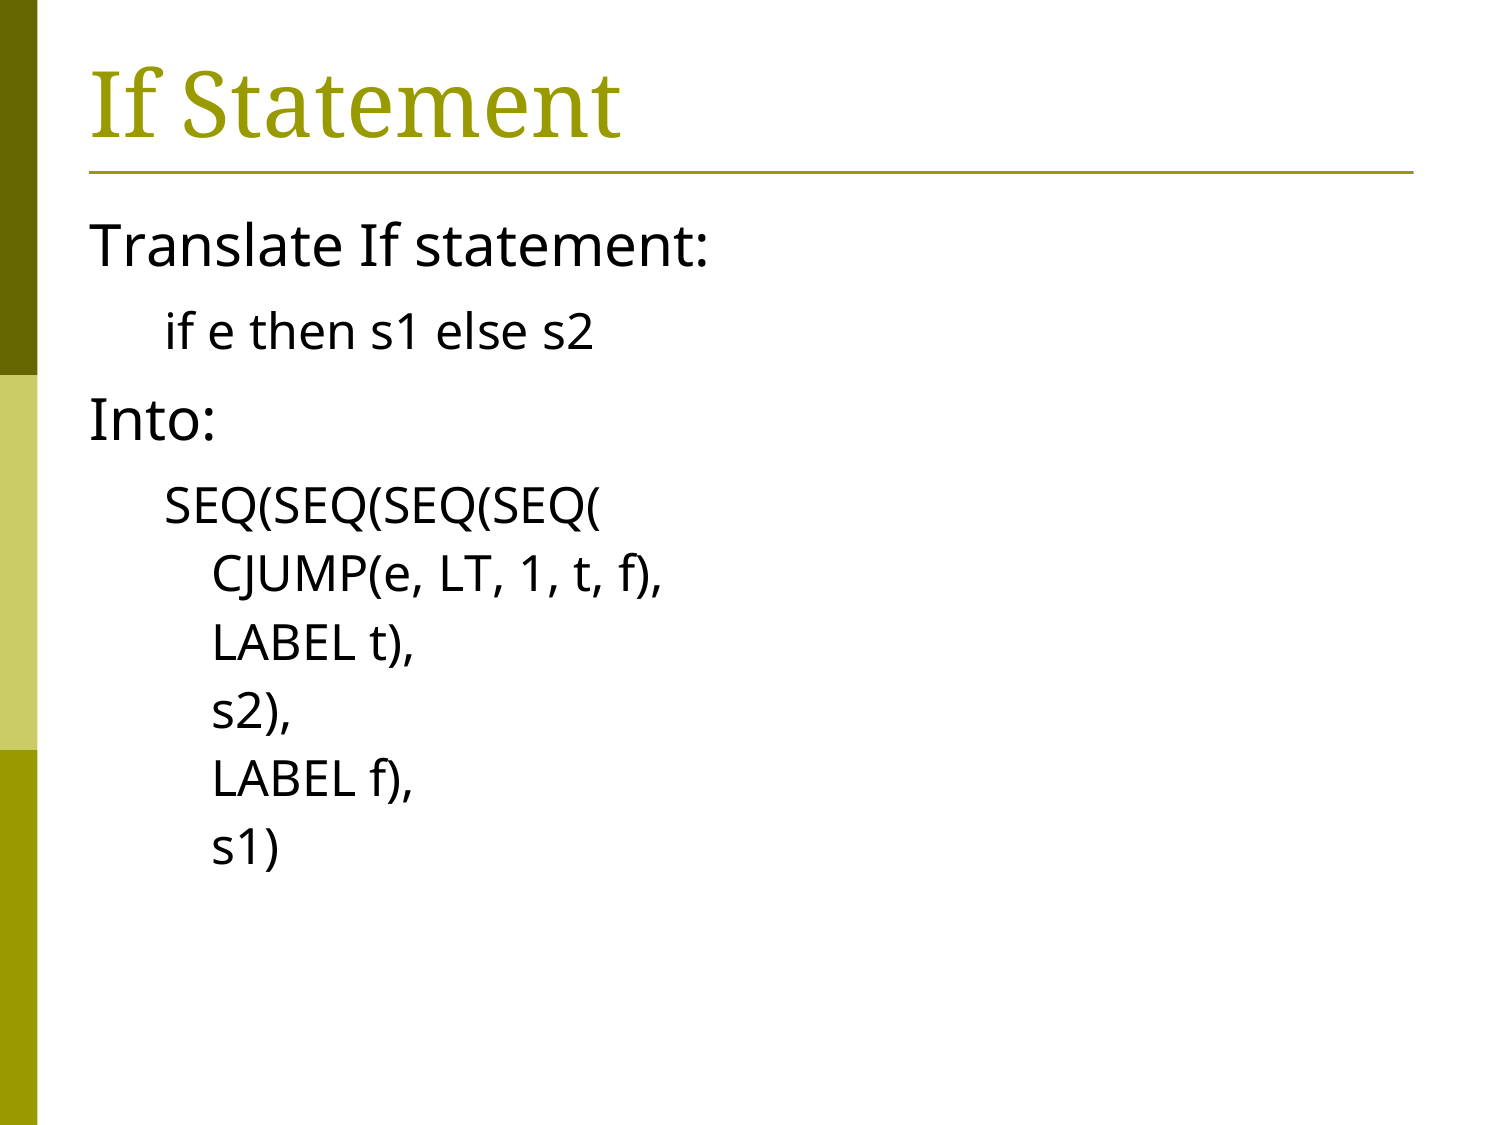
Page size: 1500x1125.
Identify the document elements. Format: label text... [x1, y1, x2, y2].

list Translate If statement: if e then s1 else s2 Into: SEQ(SEQ(SEQ(SEQ( CJUMP(e, LT, 1, t, f), LABEL t), s2), LABEL f), s1) [75, 196, 1426, 1006]
title If Statement [75, 45, 1426, 173]
